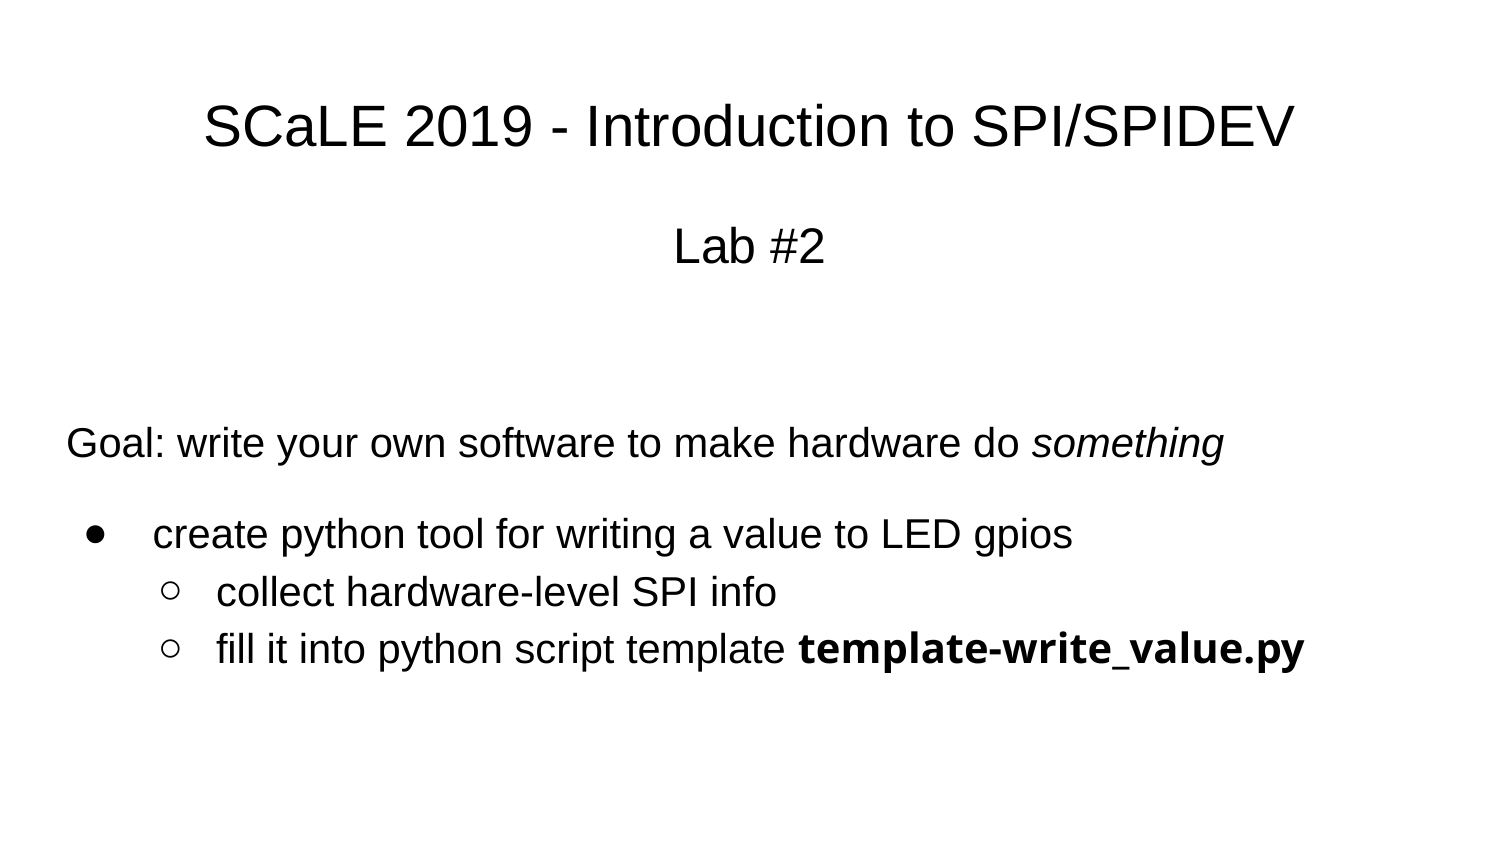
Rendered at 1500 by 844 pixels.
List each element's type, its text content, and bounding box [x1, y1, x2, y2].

title SCaLE 2019 - Introduction to SPI/SPIDEV [51, 72, 1449, 167]
list Lab #2 Goal: write your own software to make hardware do something create python tool for writing a value to LED gpios collect hardware-level SPI info fill it into python script template template-write_value.py [51, 189, 1449, 750]
